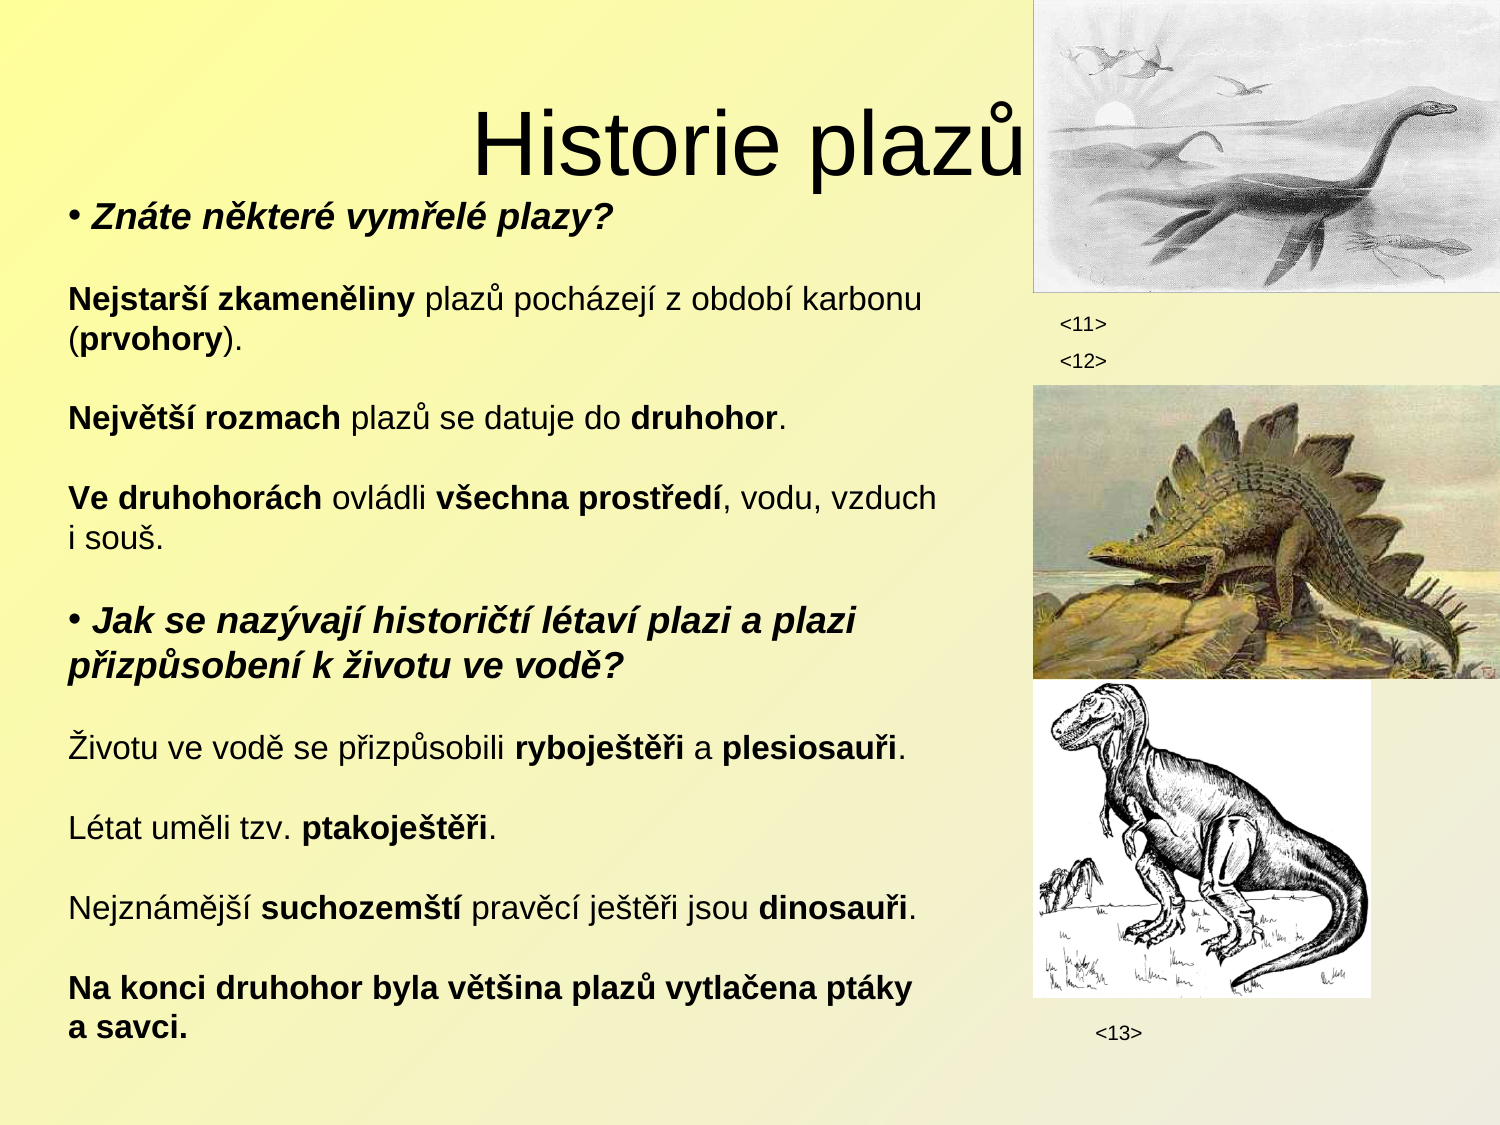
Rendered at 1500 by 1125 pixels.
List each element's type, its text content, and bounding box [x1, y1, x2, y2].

text_box <13> [1080, 1011, 1211, 1052]
picture [1033, 385, 1500, 679]
text_box <11> <12> [1045, 302, 1247, 381]
list Znáte některé vymřelé plazy? Nejstarší zkameněliny plazů pocházejí z období karbonu (prvohory). Největší rozmach plazů se datuje do druhohor. Ve druhohorách ovládli všechna prostředí, vodu, vzduch i souš. Jak se nazývají historičtí létaví plazi a plazi přizpůsobení k životu ve vodě? Životu ve vodě se přizpůsobili ryboještěři a plesiosauři. Létat uměli tzv. ptakoještěři. Nejznámější suchozemští pravěcí ještěři jsou dinosauři. Na konci druhohor byla většina plazů vytlačena ptáky a savci. [53, 184, 1036, 1099]
picture [1033, 0, 1500, 293]
picture [1033, 680, 1371, 998]
title Historie plazů [75, 45, 1033, 184]
